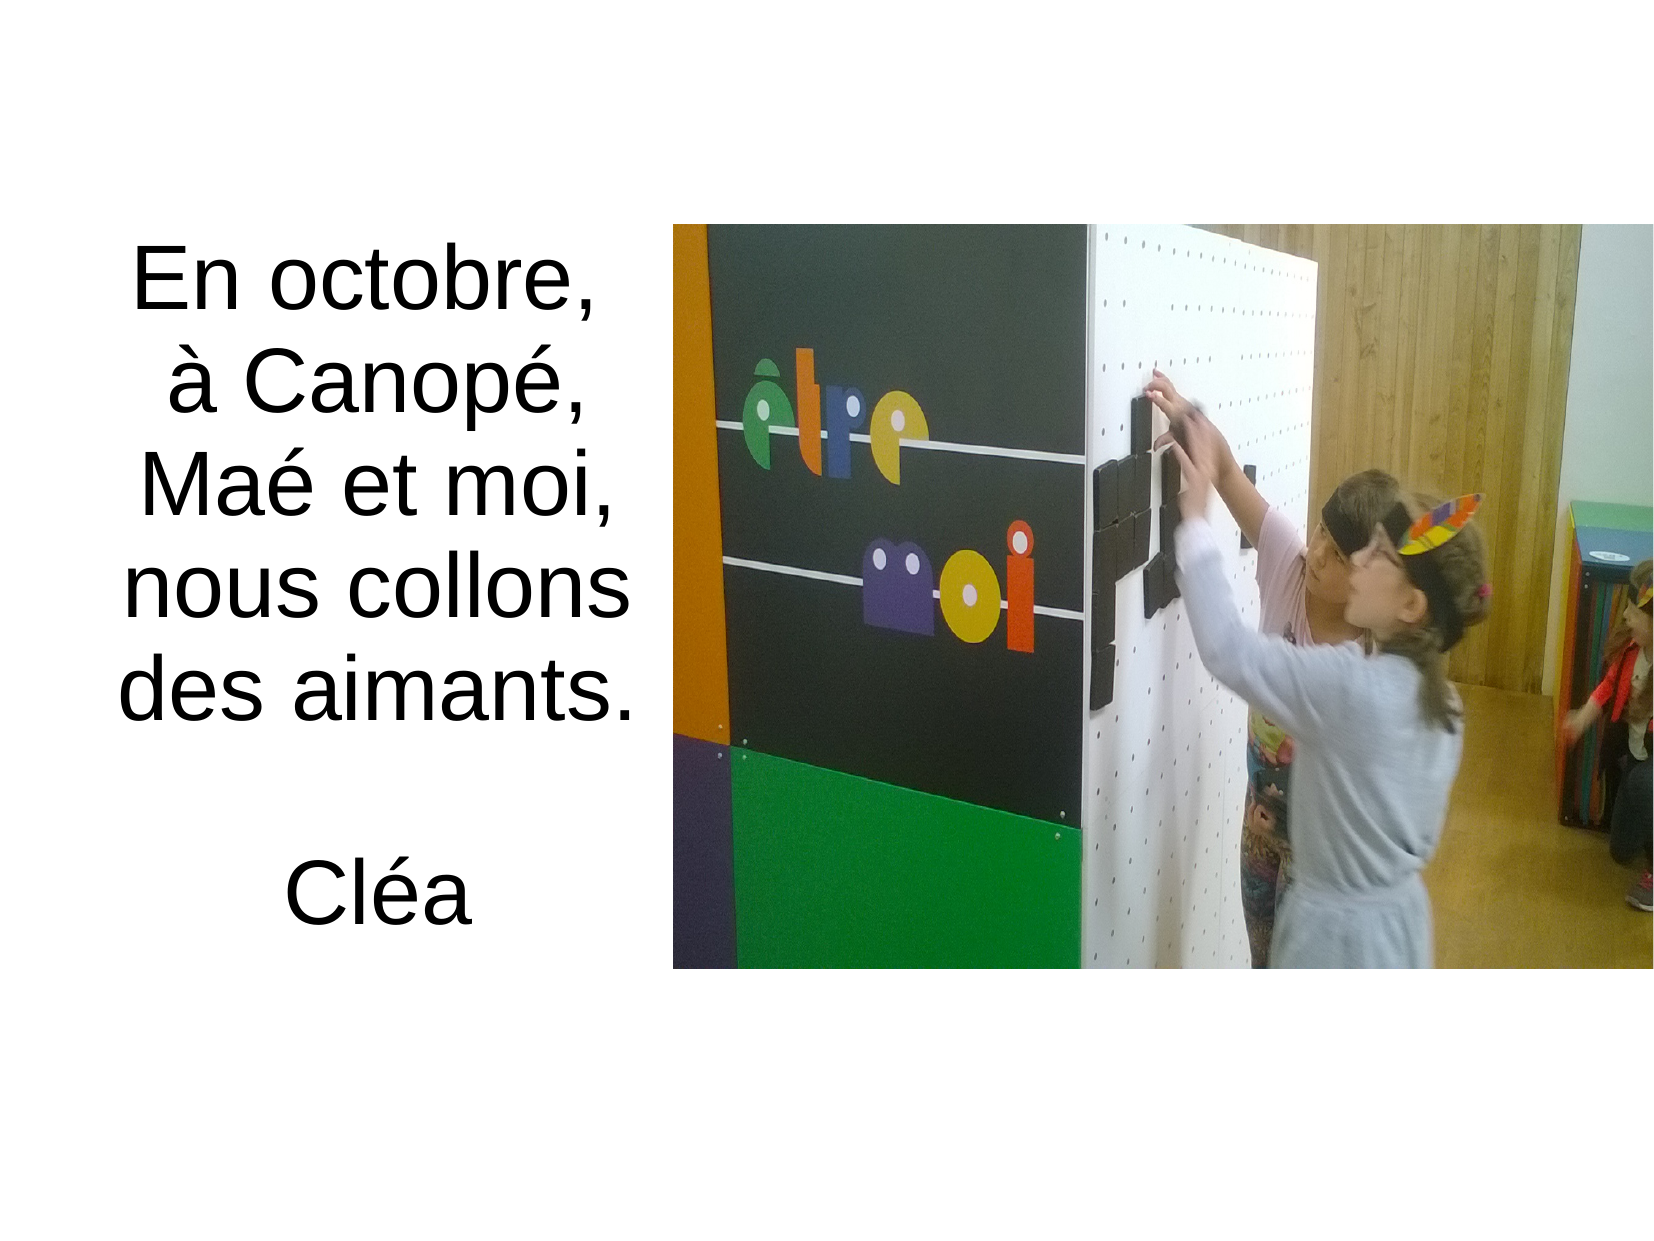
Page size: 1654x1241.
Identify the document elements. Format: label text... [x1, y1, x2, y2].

picture [673, 224, 1654, 969]
title En octobre, à Canopé, Maé et moi, nous collons des aimants. Cléa [82, 49, 674, 1123]
